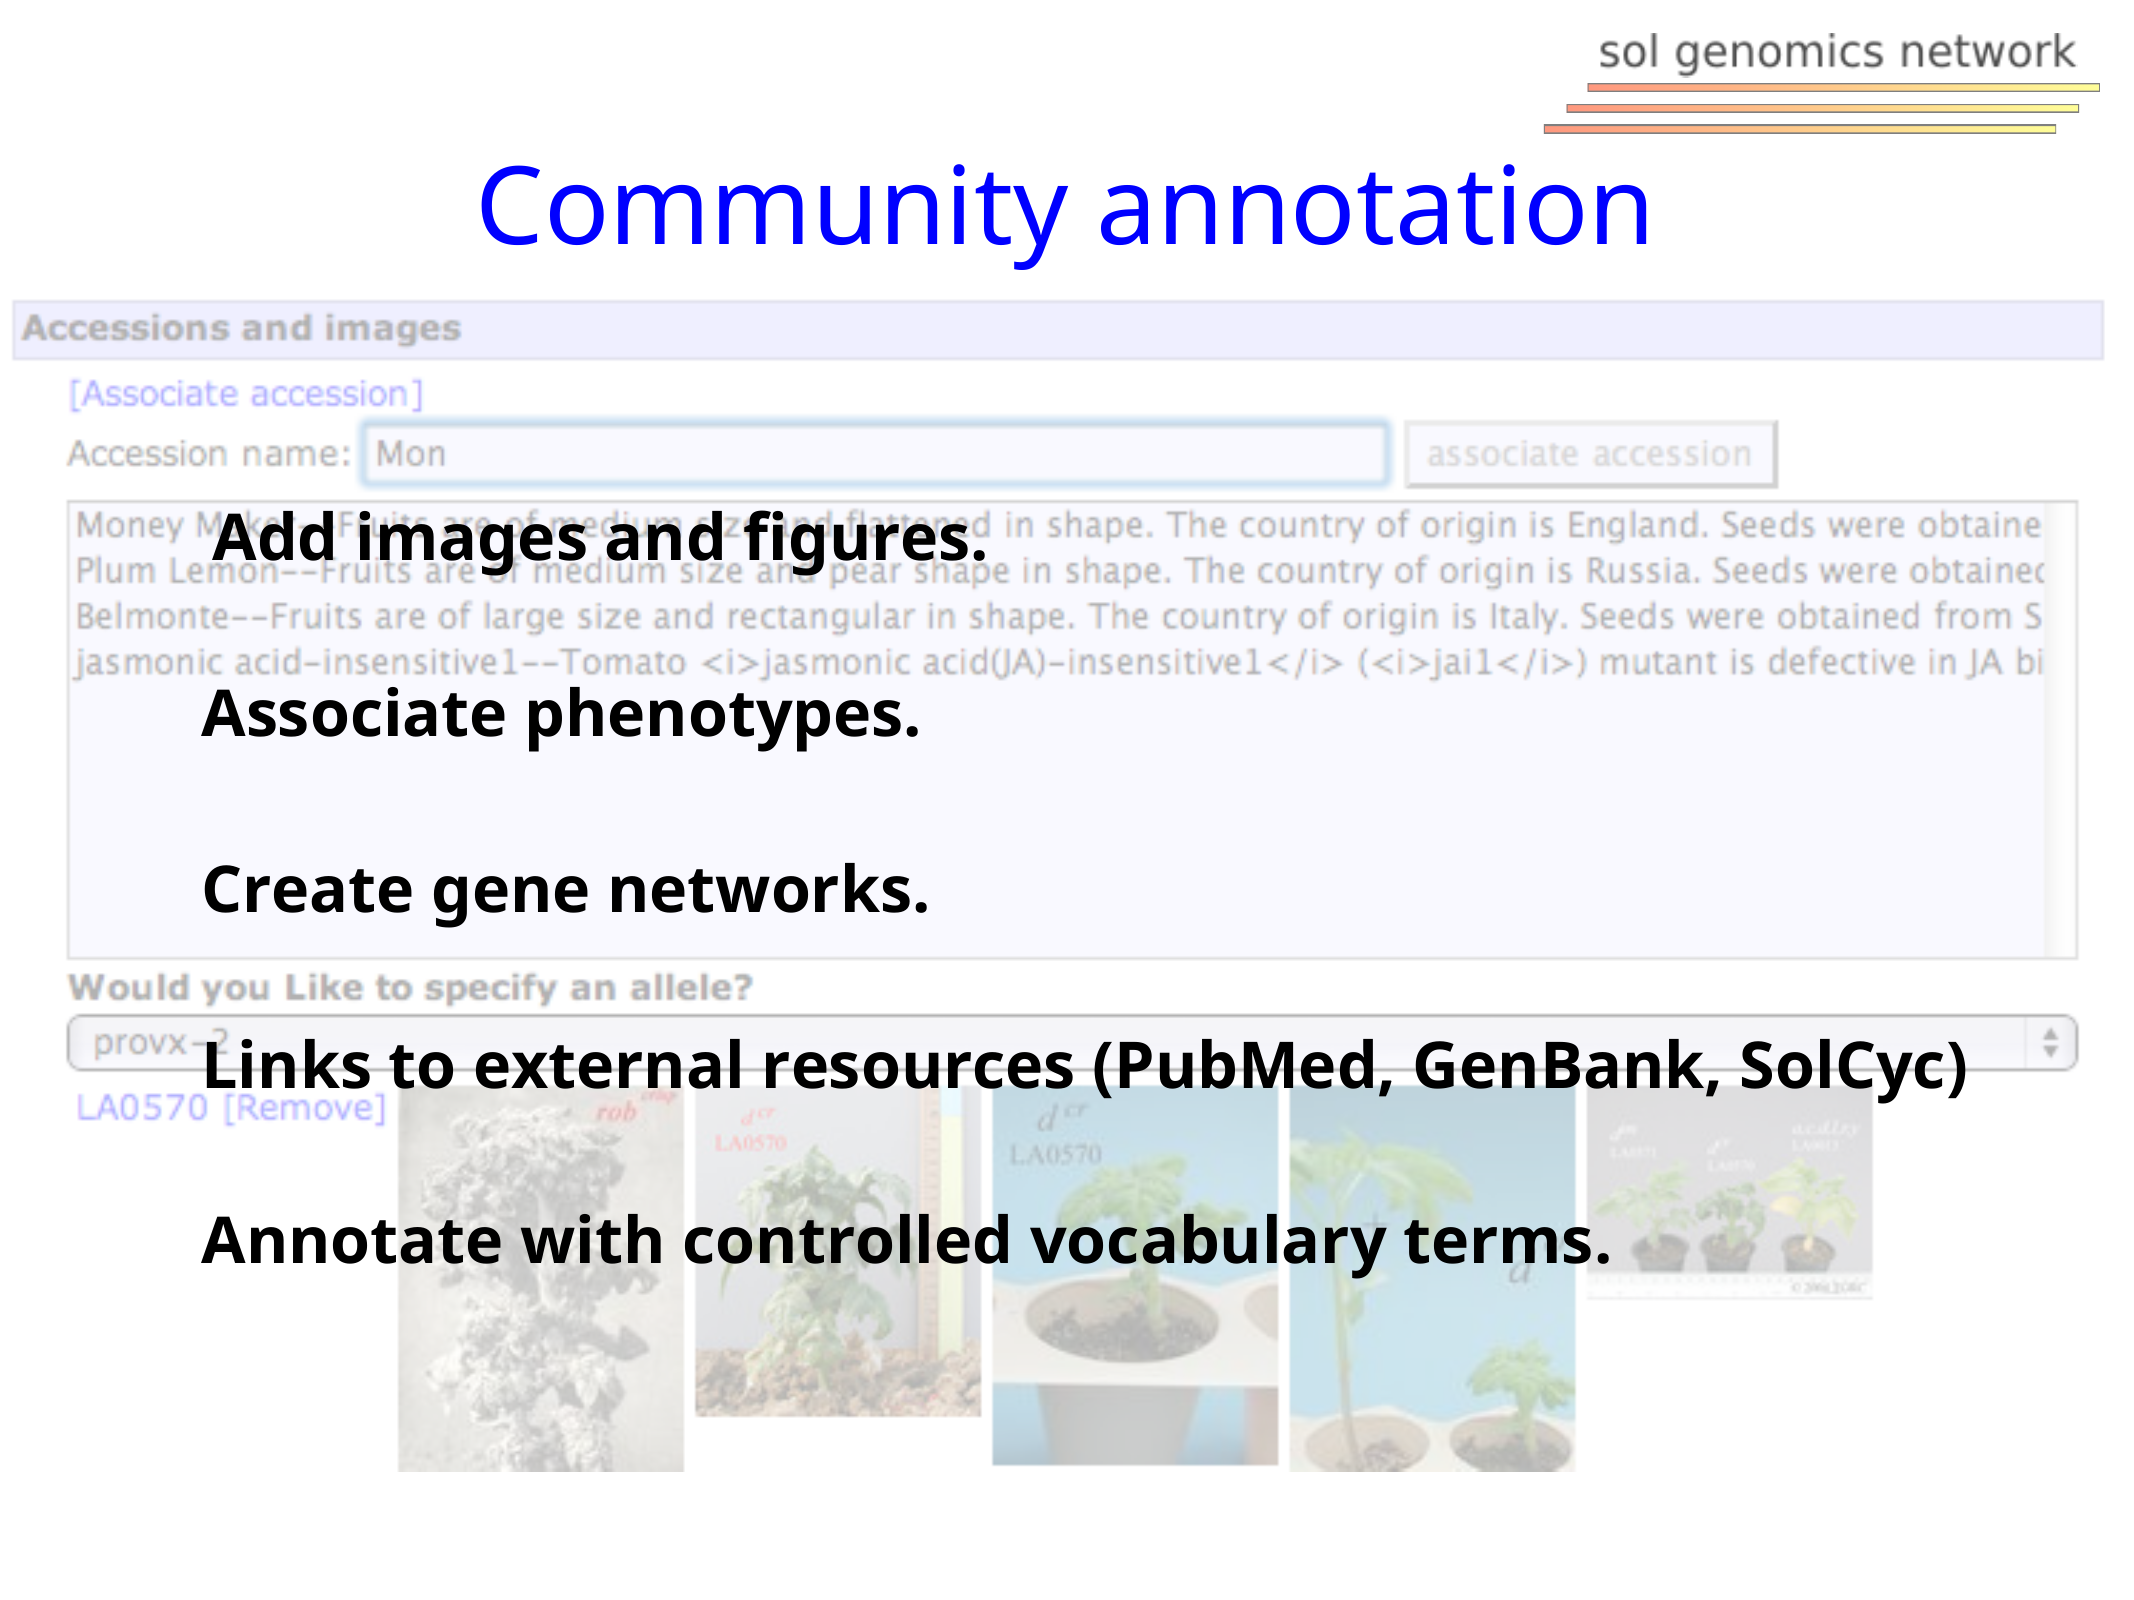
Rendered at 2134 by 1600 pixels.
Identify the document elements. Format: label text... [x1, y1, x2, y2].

text_box Add images and figures. Associate phenotypes. Create gene networks. Links to external resources (PubMed, GenBank, SolCyc)‏ Annotate with controlled vocabulary terms. [90, 393, 2116, 1293]
text_box [1543, 124, 2057, 134]
text_box Community annotation [166, 131, 1966, 276]
picture [1597, 33, 2078, 78]
text_box [1587, 83, 2101, 92]
picture [2, 284, 2134, 1472]
text_box [1566, 104, 2080, 113]
